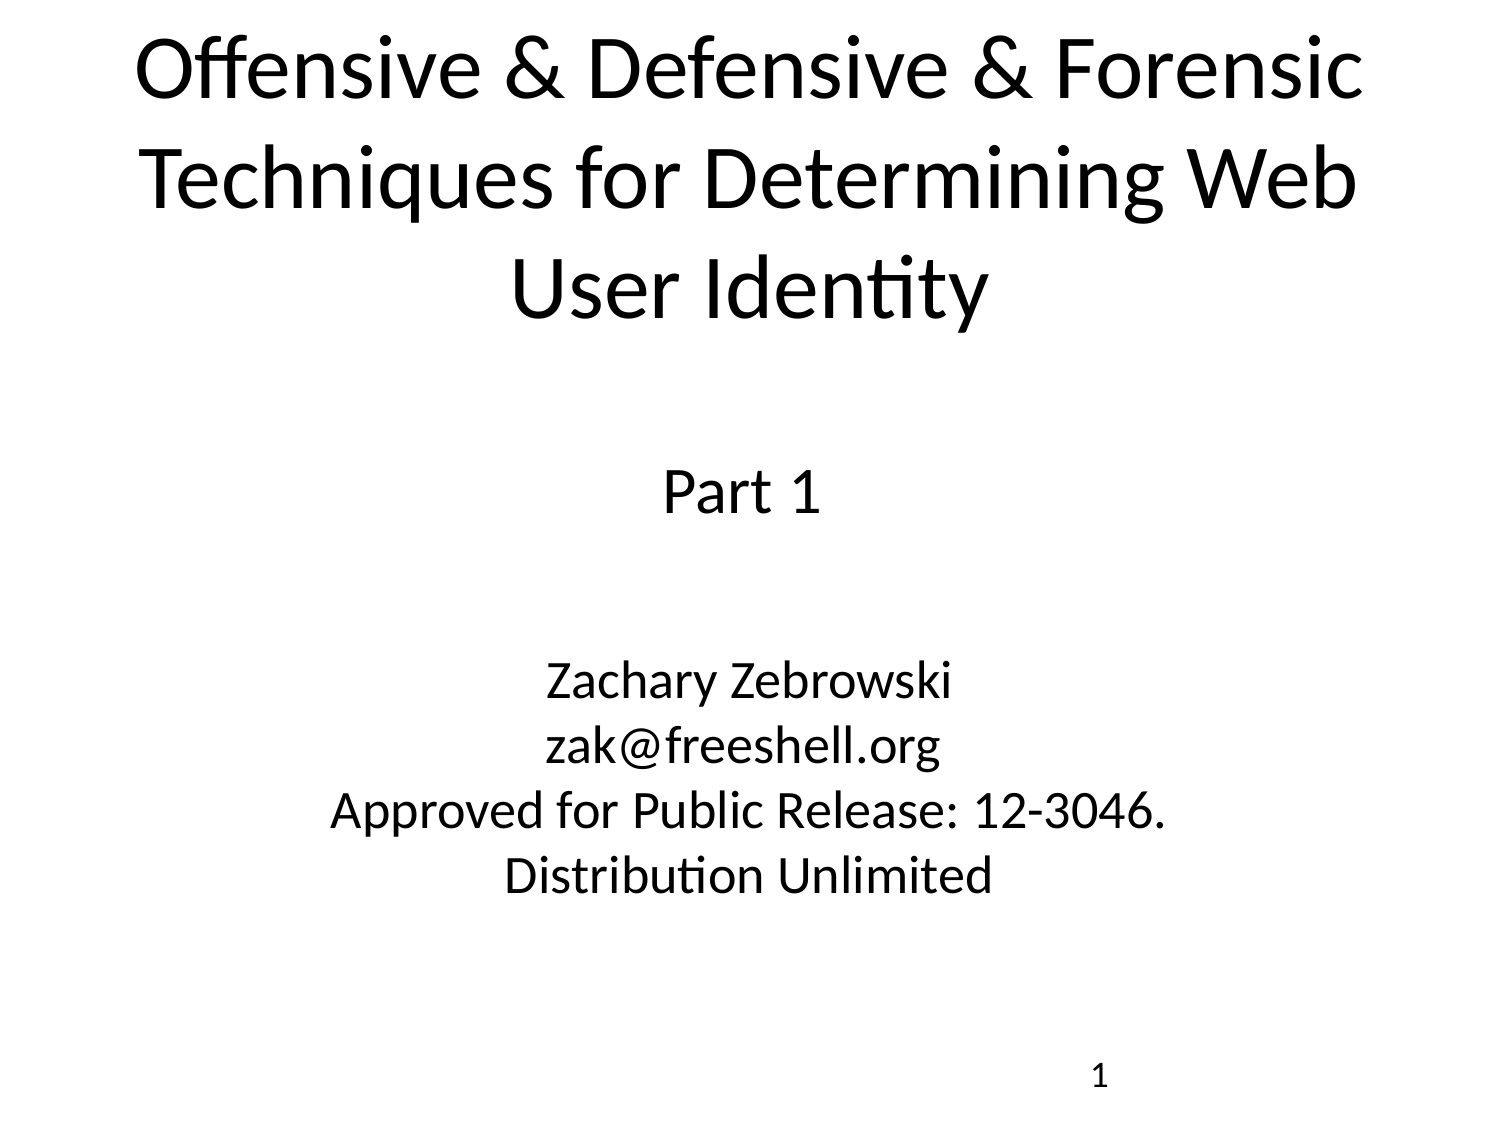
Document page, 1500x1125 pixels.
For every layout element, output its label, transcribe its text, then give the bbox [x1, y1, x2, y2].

title Offensive & Defensive & Forensic Techniques for Determining Web User Identity Part 1 [112, 0, 1388, 591]
subtitle Zachary Zebrowski zak@freeshell.org Approved for Public Release: 12-3046. Distribution Unlimited [225, 637, 1275, 925]
slide_number <number> [1074, 1042, 1425, 1103]
